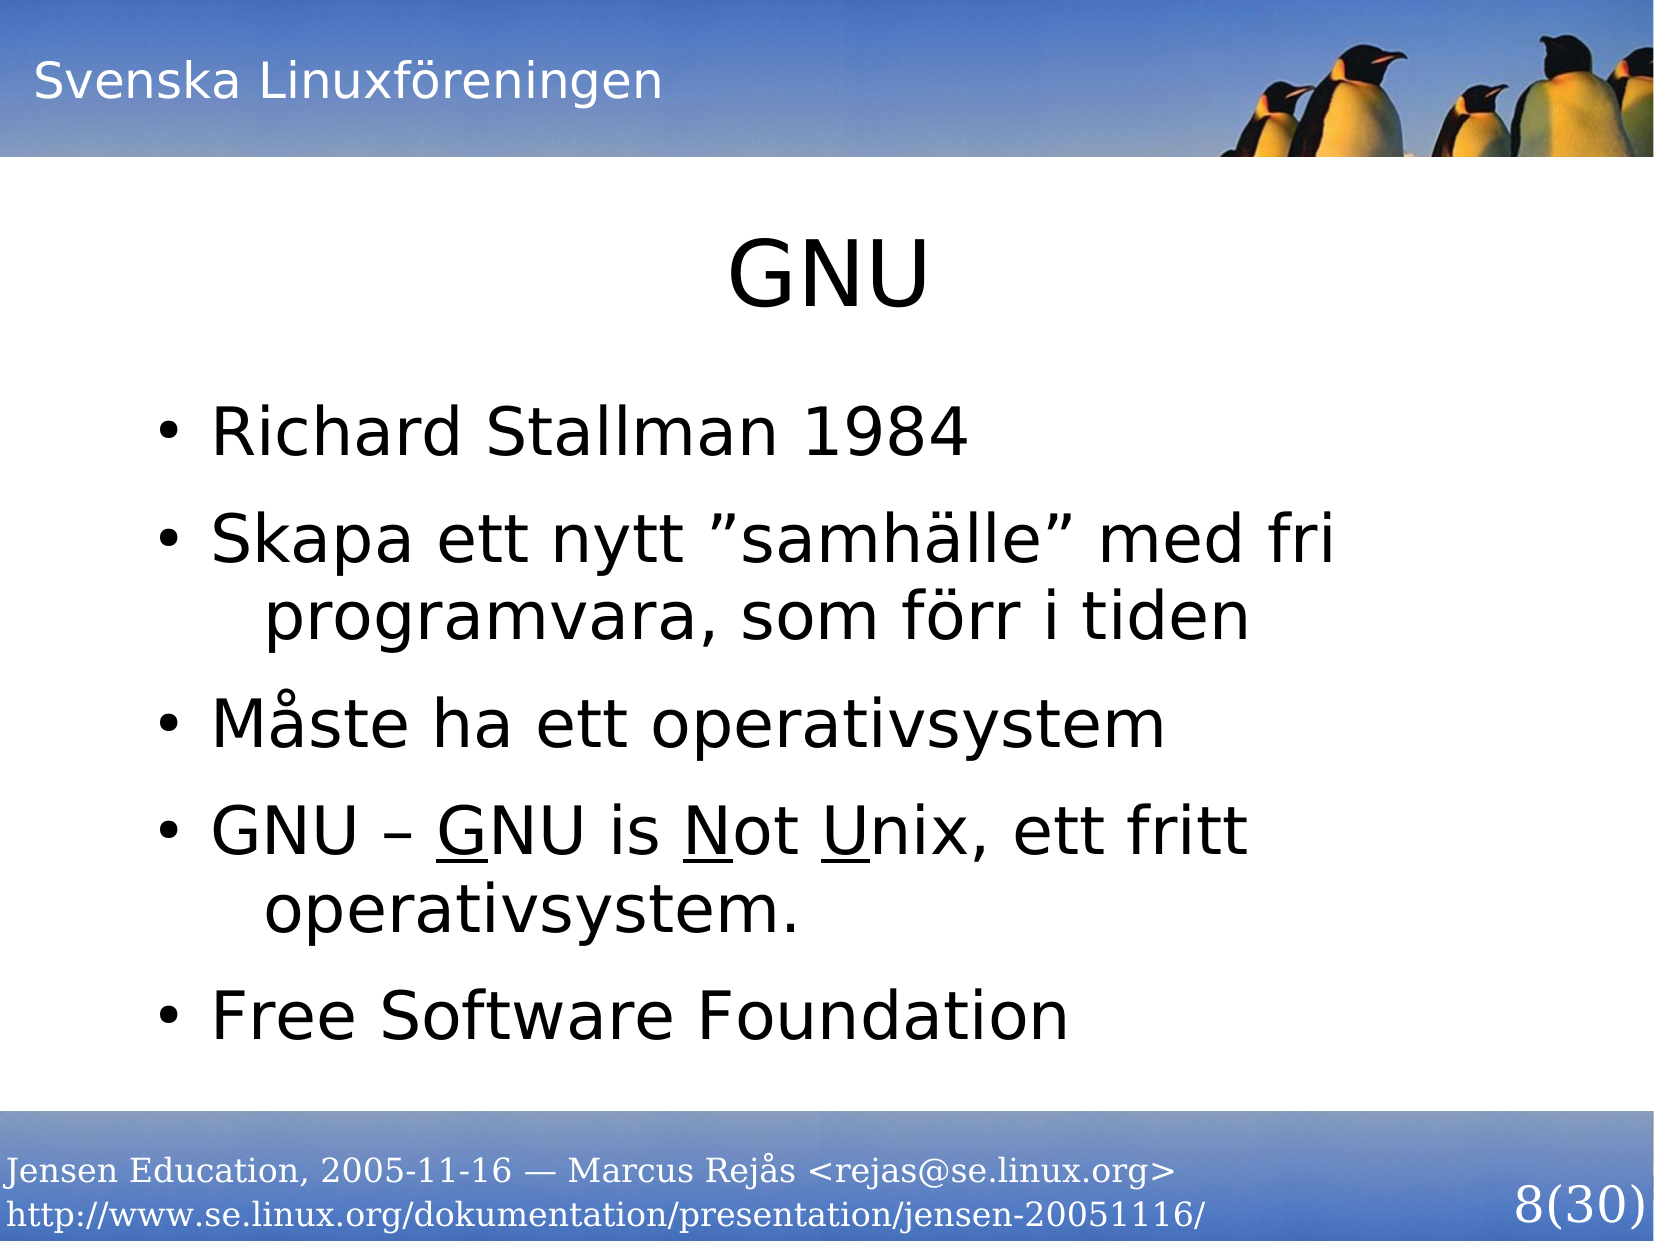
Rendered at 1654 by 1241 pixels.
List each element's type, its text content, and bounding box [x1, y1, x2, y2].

picture [0, 1111, 1654, 1241]
title GNU [123, 160, 1537, 389]
picture [0, 0, 1654, 157]
list Richard Stallman 1984 Skapa ett nytt ”samhälle” med fri programvara, som förr i tiden Måste ha ett operativsystem GNU – GNU is Not Unix, ett fritt operativsystem. Free Software Foundation [121, 392, 1534, 1092]
